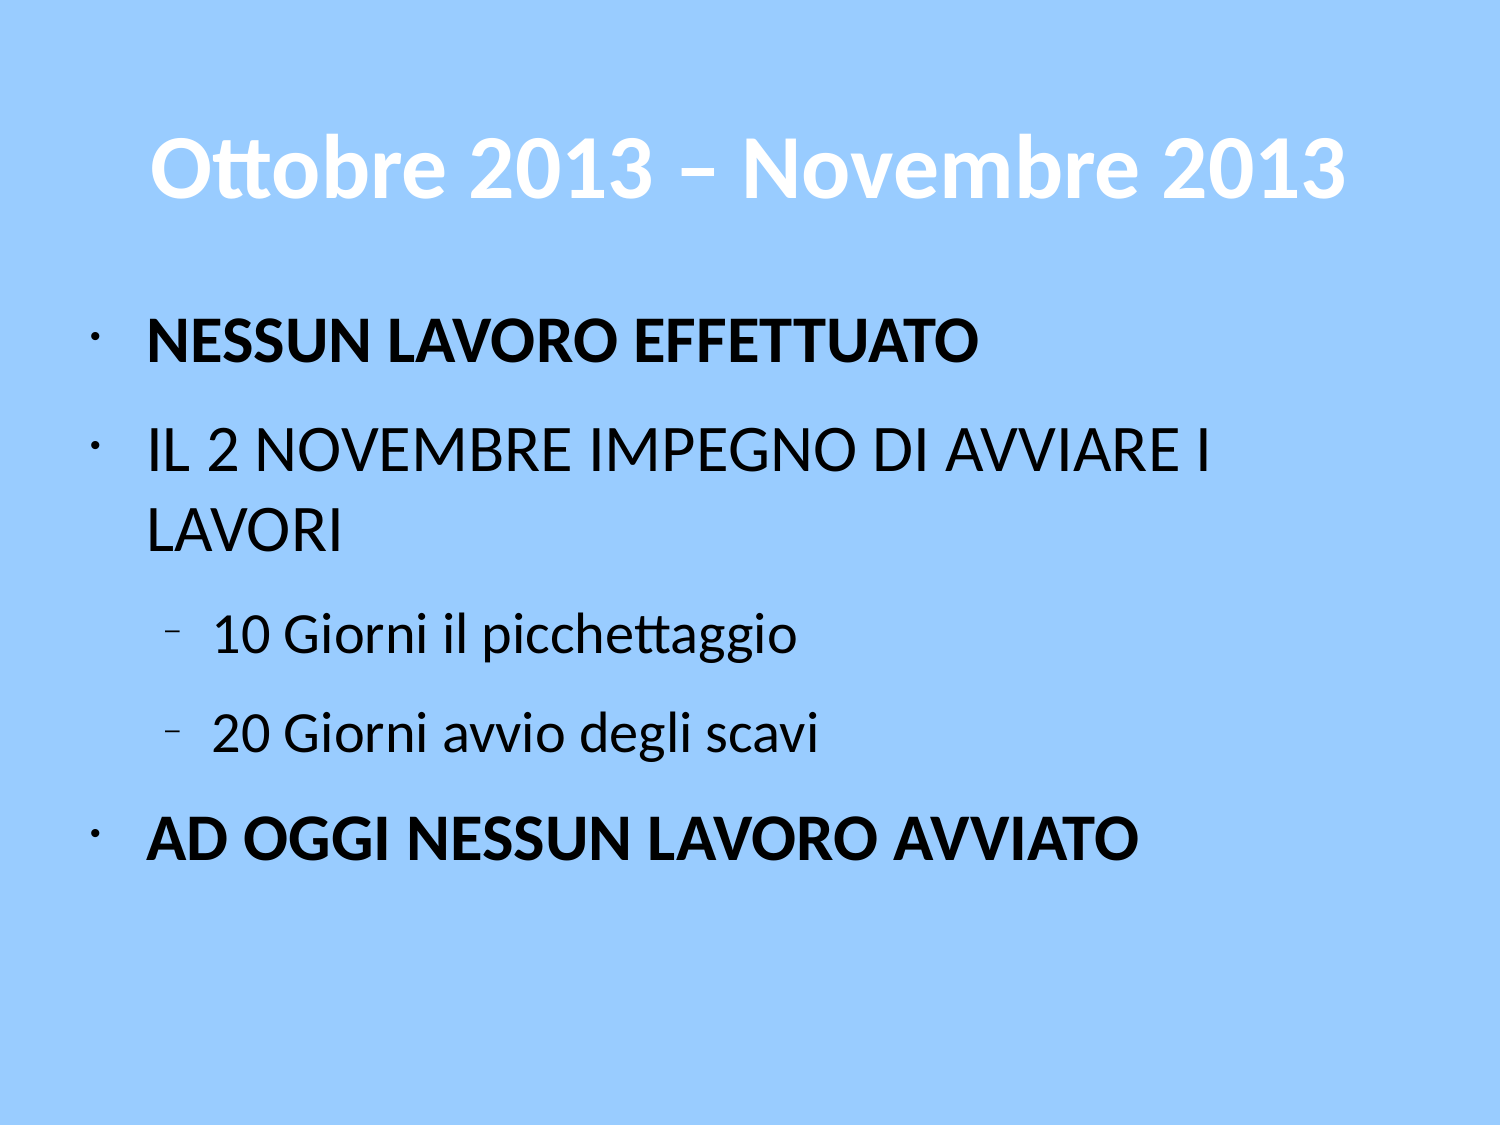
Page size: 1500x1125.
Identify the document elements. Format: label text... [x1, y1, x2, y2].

title Ottobre 2013 – Novembre 2013 [75, 91, 1425, 280]
list NESSUN LAVORO EFFETTUATO IL 2 NOVEMBRE IMPEGNO DI AVVIARE I LAVORI 10 Giorni il picchettaggio 20 Giorni avvio degli scavi AD OGGI NESSUN LAVORO AVVIATO [75, 280, 1425, 1046]
